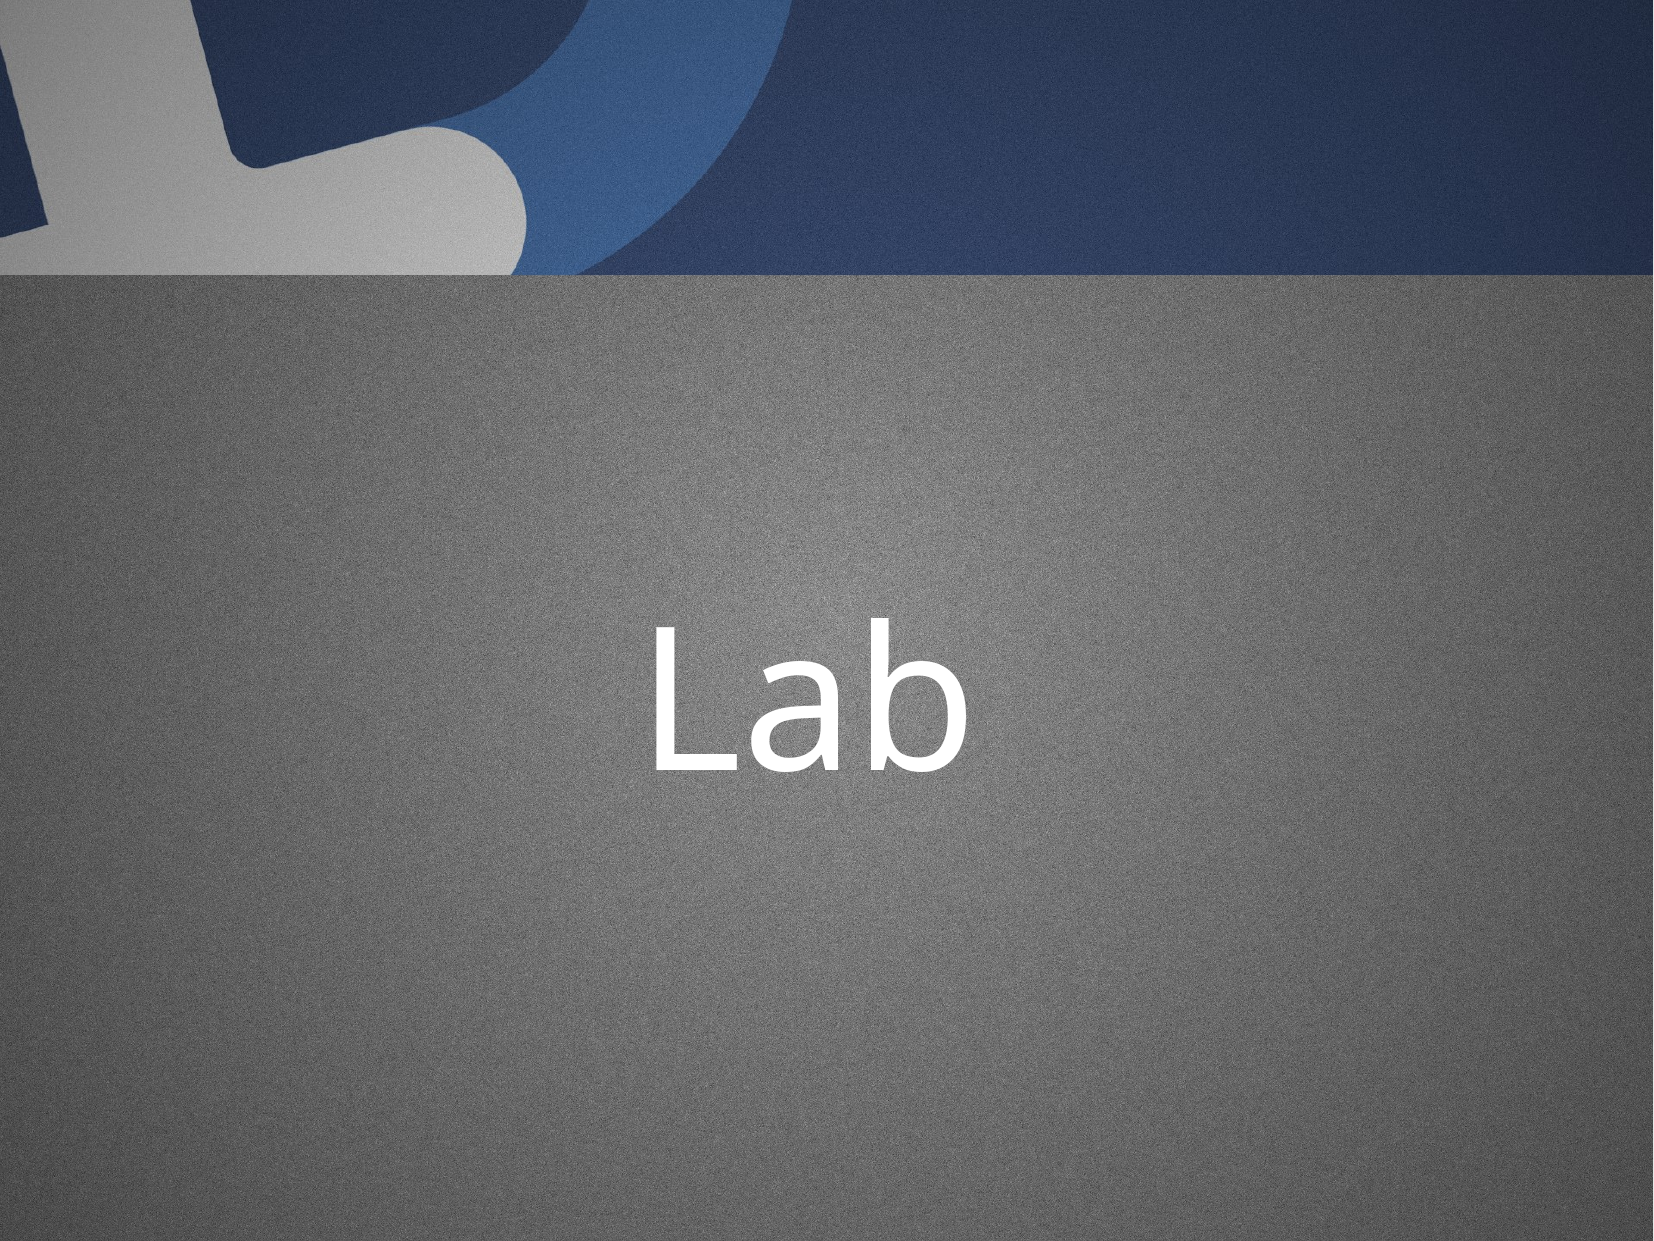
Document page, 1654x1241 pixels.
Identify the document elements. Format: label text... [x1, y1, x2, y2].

picture [0, 0, 1654, 1241]
list Lab [637, 556, 1193, 863]
